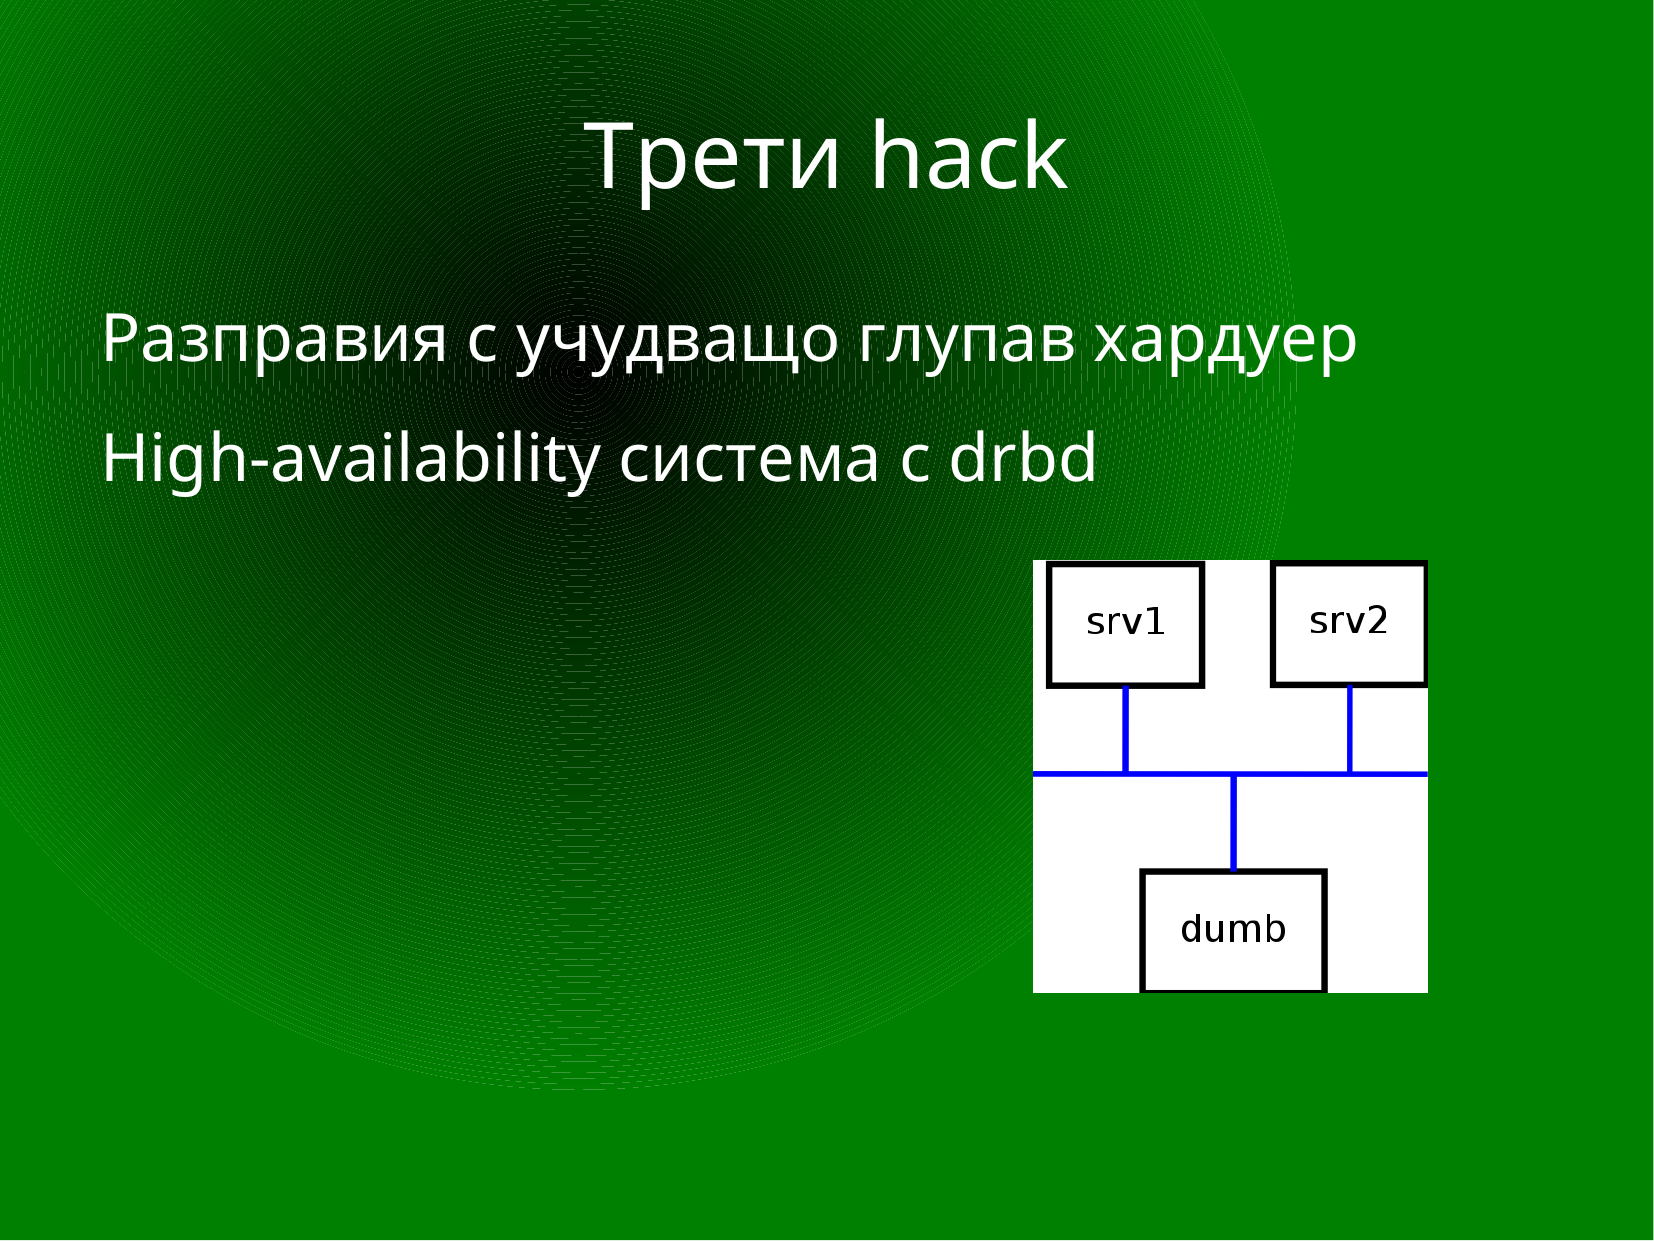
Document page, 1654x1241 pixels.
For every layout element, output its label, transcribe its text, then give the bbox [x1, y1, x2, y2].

list Разправия с учудващо глупав хардуер High-availability система с drbd [82, 290, 1571, 1109]
title Трети hack [82, 49, 1571, 257]
